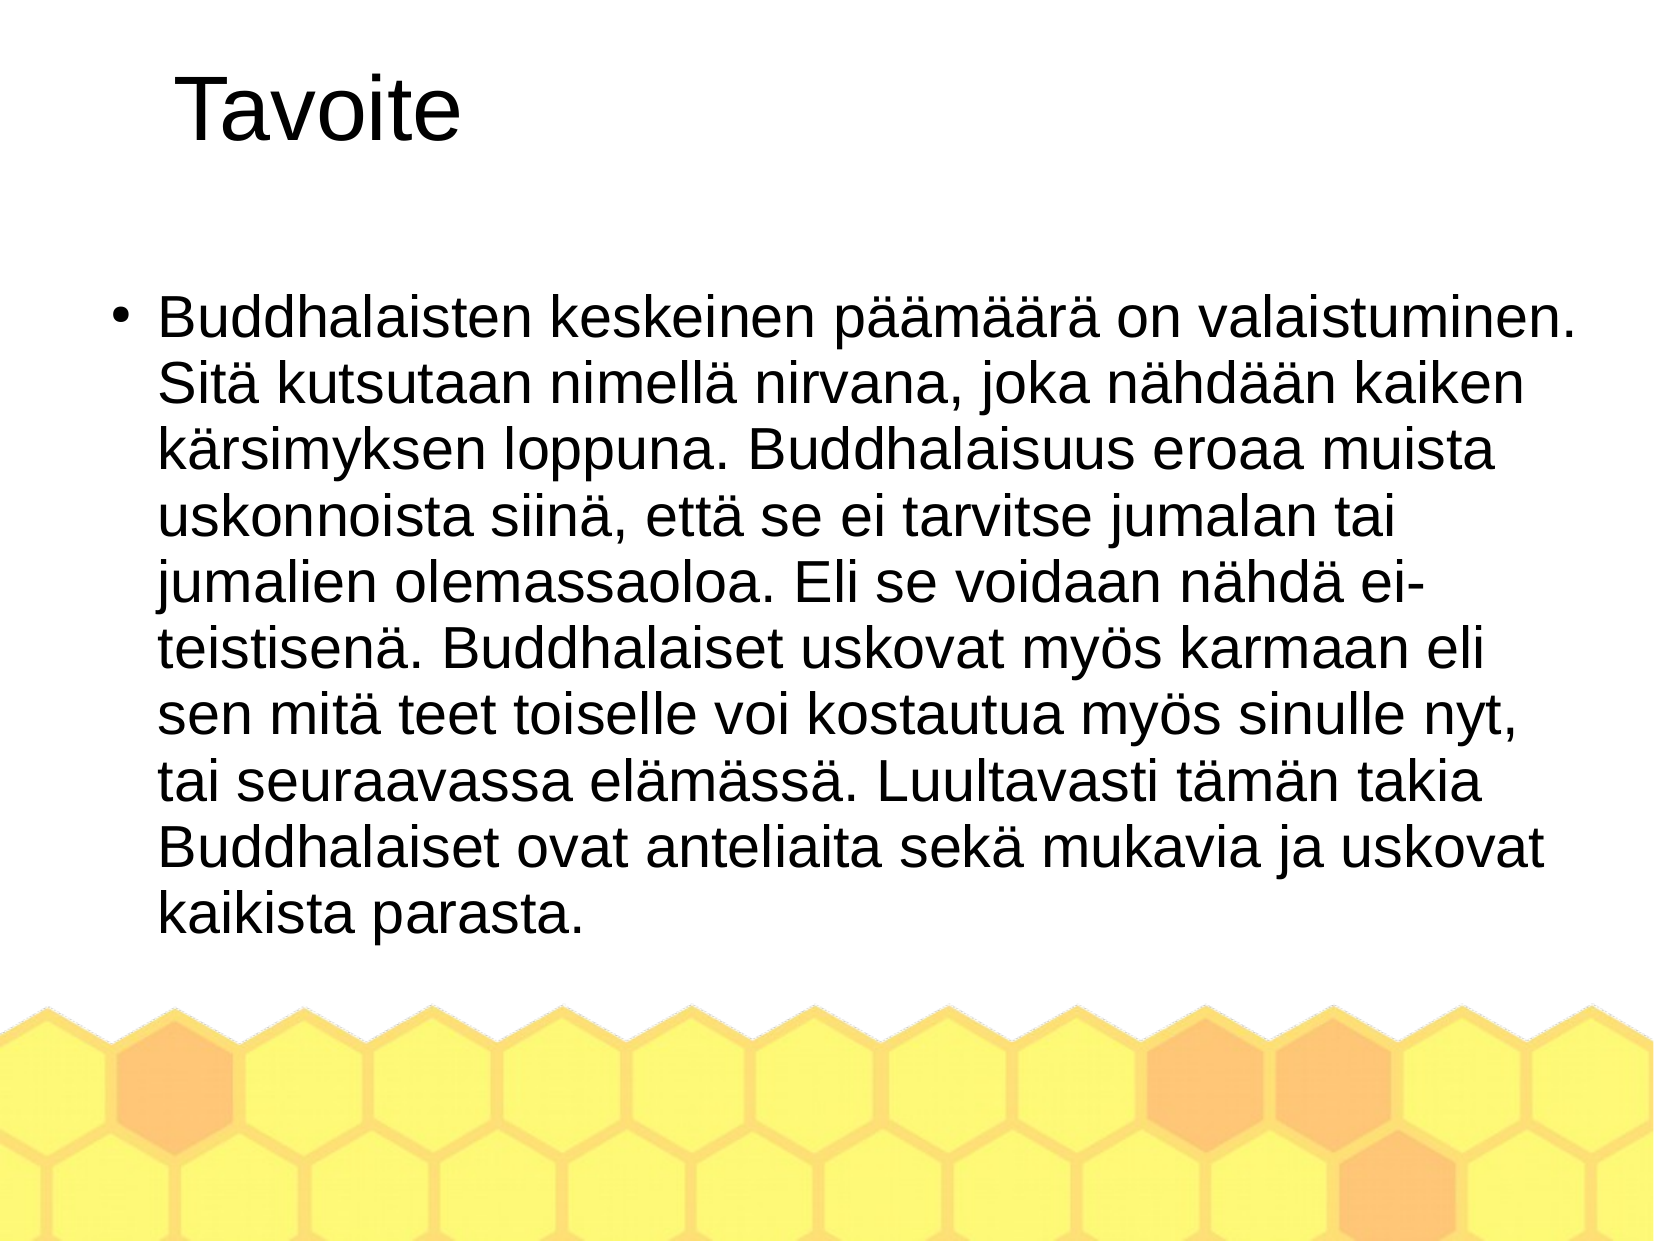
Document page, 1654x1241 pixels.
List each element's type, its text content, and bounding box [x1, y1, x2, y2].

list Buddhalaisten keskeinen päämäärä on valaistuminen. Sitä kutsutaan nimellä nirvana, joka nähdään kaiken kärsimyksen loppuna. Buddhalaisuus eroaa muista uskonnoista siinä, että se ei tarvitse jumalan tai jumalien olemassaoloa. Eli se voidaan nähdä ei-teistisenä. Buddhalaiset uskovat myös karmaan eli sen mitä teet toiselle voi kostautua myös sinulle nyt, tai seuraavassa elämässä. Luultavasti tämän takia Buddhalaiset ovat anteliaita sekä mukavia ja uskovat kaikista parasta. [94, 283, 1583, 1003]
title Tavoite [0, 5, 1063, 213]
picture [0, 1001, 1654, 1241]
